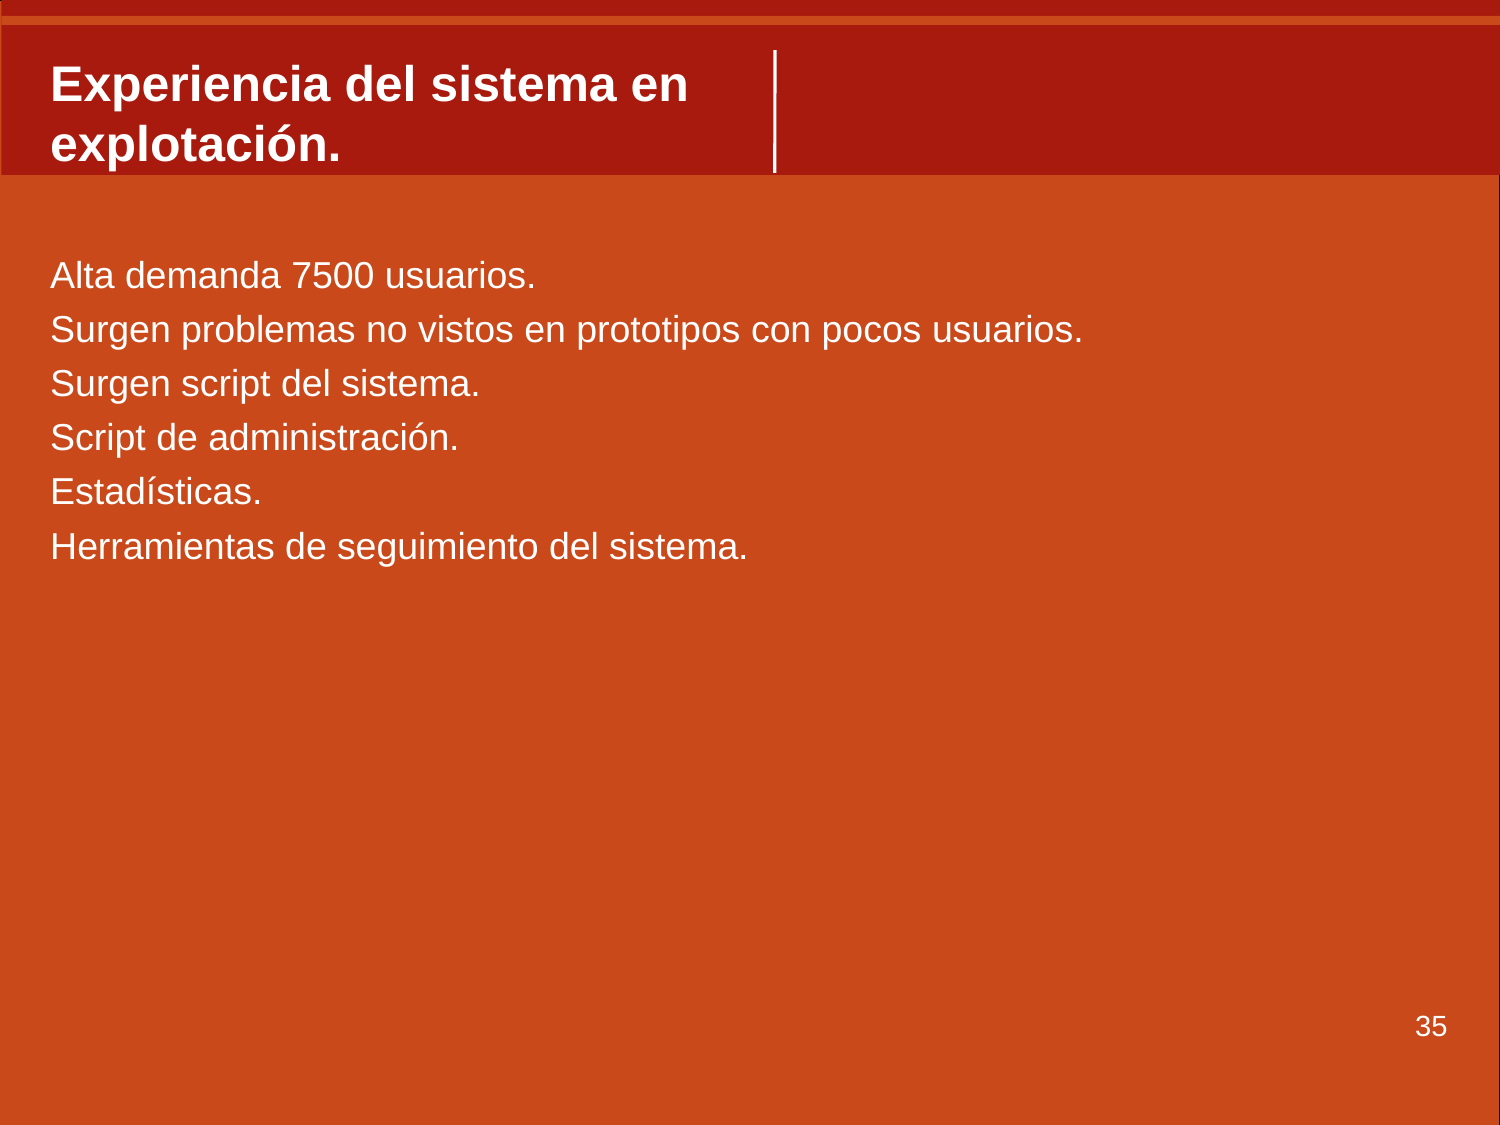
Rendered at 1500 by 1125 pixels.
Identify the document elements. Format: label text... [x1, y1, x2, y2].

list Alta demanda 7500 usuarios. Surgen problemas no vistos en prototipos con pocos usuarios. Surgen script del sistema. Script de administración. Estadísticas. Herramientas de seguimiento del sistema. [50, 200, 1450, 988]
title Experiencia del sistema en explotación. [50, 53, 751, 172]
